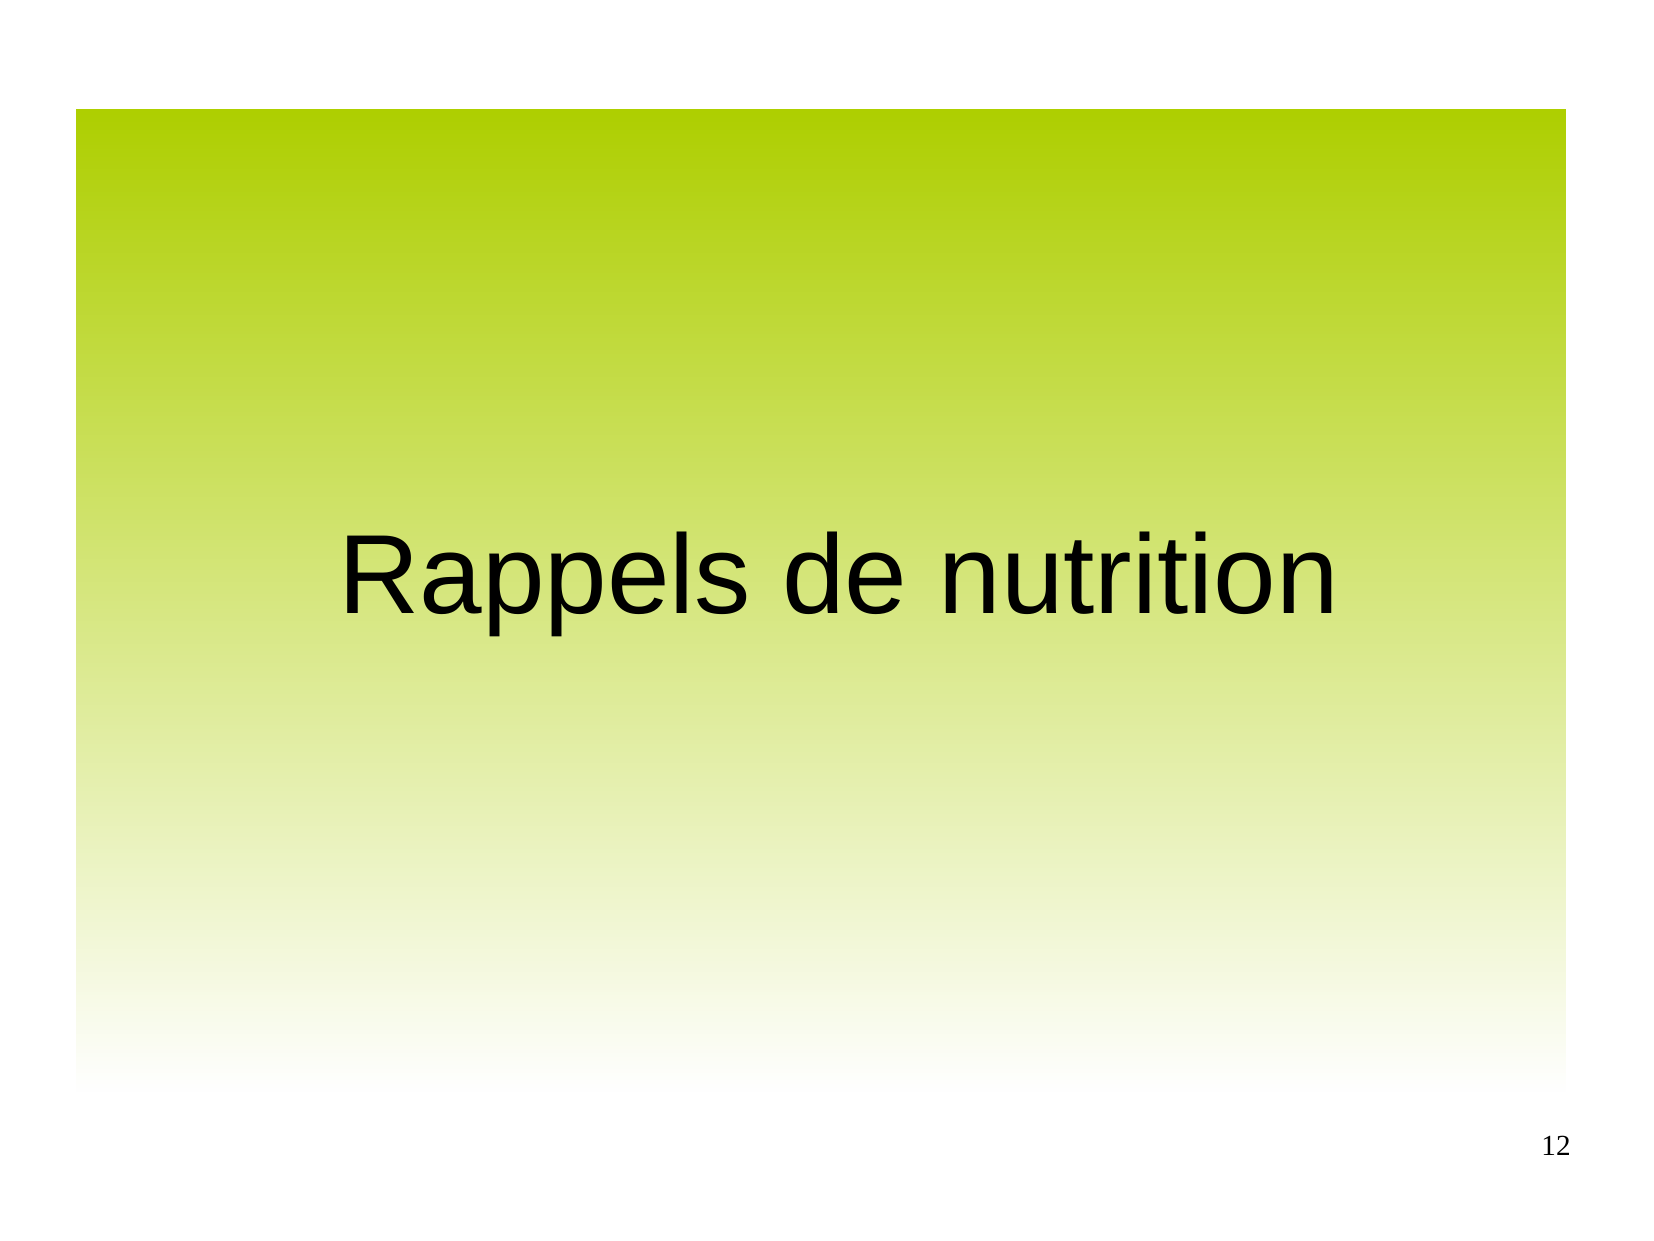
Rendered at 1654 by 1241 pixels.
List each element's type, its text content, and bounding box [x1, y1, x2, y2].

subtitle Rappels de nutrition [76, 109, 1565, 1093]
